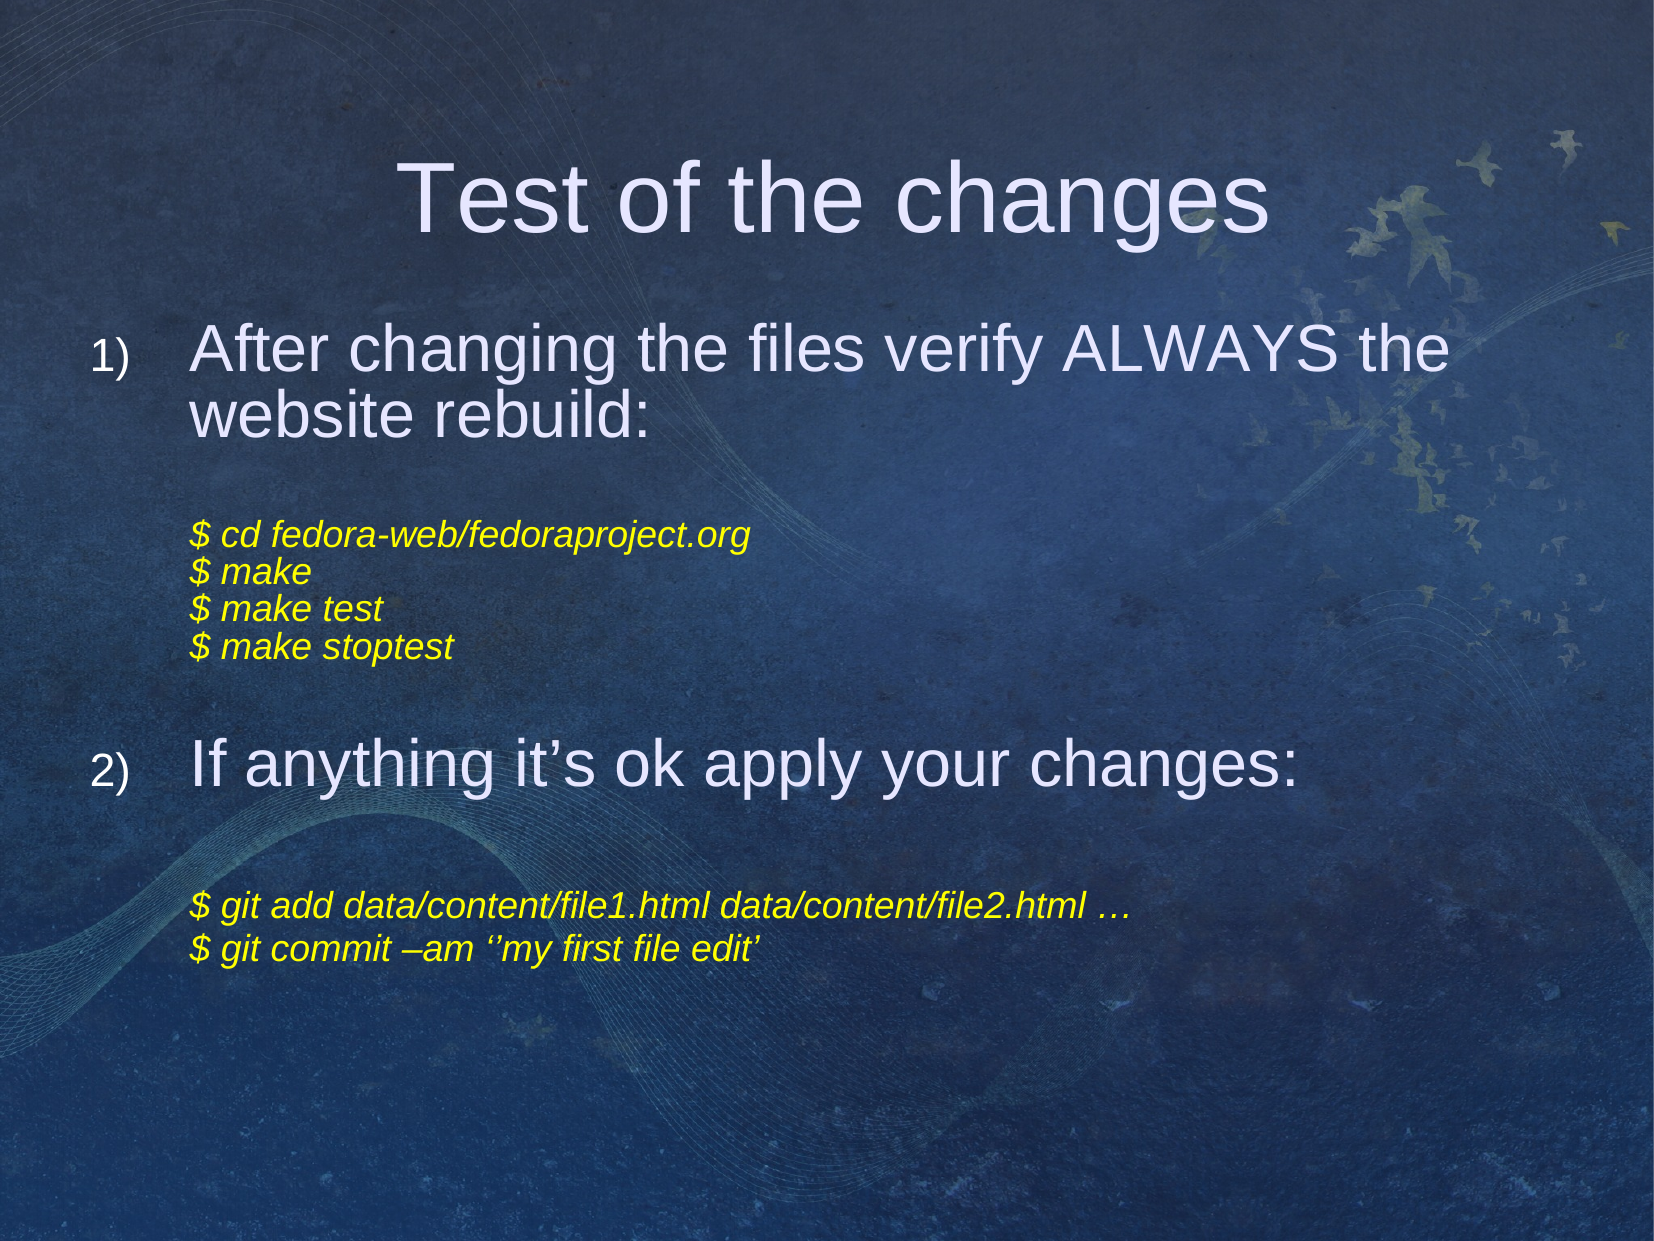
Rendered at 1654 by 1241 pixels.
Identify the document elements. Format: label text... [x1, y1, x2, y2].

picture [0, 0, 1654, 1241]
text_box Test of the changes After changing the files verify ALWAYS the website rebuild: $ cd fedora-web/fedoraproject.org $ make $ make test $ make stoptest If anything it’s ok apply your changes: $ git add data/content/file1.html data/content/file2.html … $ git commit –am ‘’my first file edit’ [89, 100, 1578, 1081]
